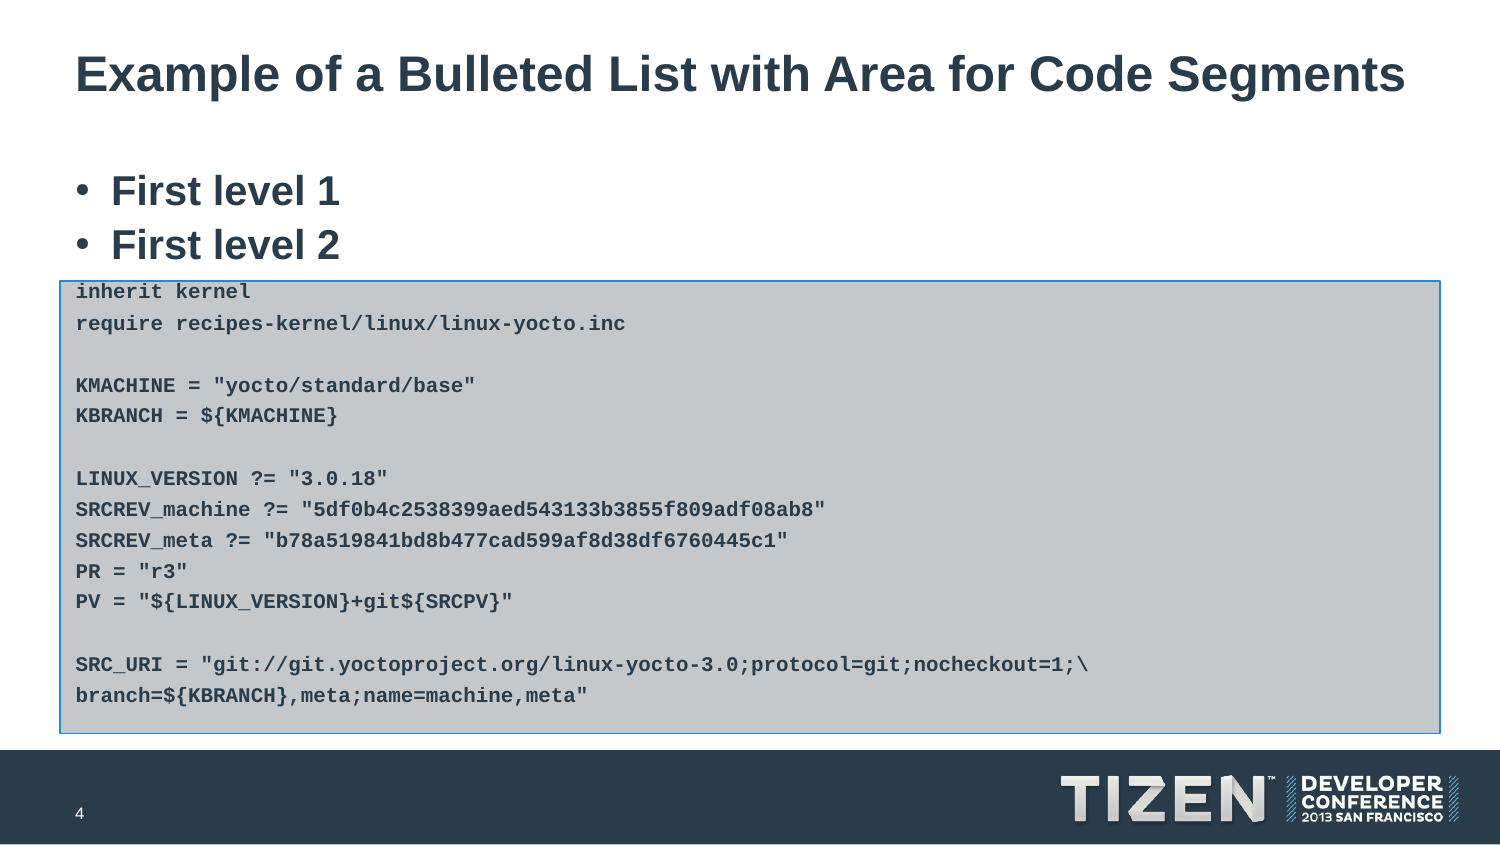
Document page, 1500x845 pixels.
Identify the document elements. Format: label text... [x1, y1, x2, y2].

picture [1041, 753, 1477, 845]
list inherit kernel require recipes-kernel/linux/linux-yocto.inc KMACHINE = "yocto/standard/base" KBRANCH = ${KMACHINE} LINUX_VERSION ?= "3.0.18" SRCREV_machine ?= "5df0b4c2538399aed543133b3855f809adf08ab8" SRCREV_meta ?= "b78a519841bd8b477cad599af8d38df6760445c1" PR = "r3" PV = "${LINUX_VERSION}+git${SRCPV}" SRC_URI = "git://git.yoctoproject.org/linux-yocto-3.0;protocol=git;nocheckout=1;\ branch=${KBRANCH},meta;name=machine,meta" [60, 281, 1441, 734]
list First level 1 First level 2 [75, 168, 1425, 280]
title Example of a Bulleted List with Area for Code Segments [75, 4, 1425, 146]
